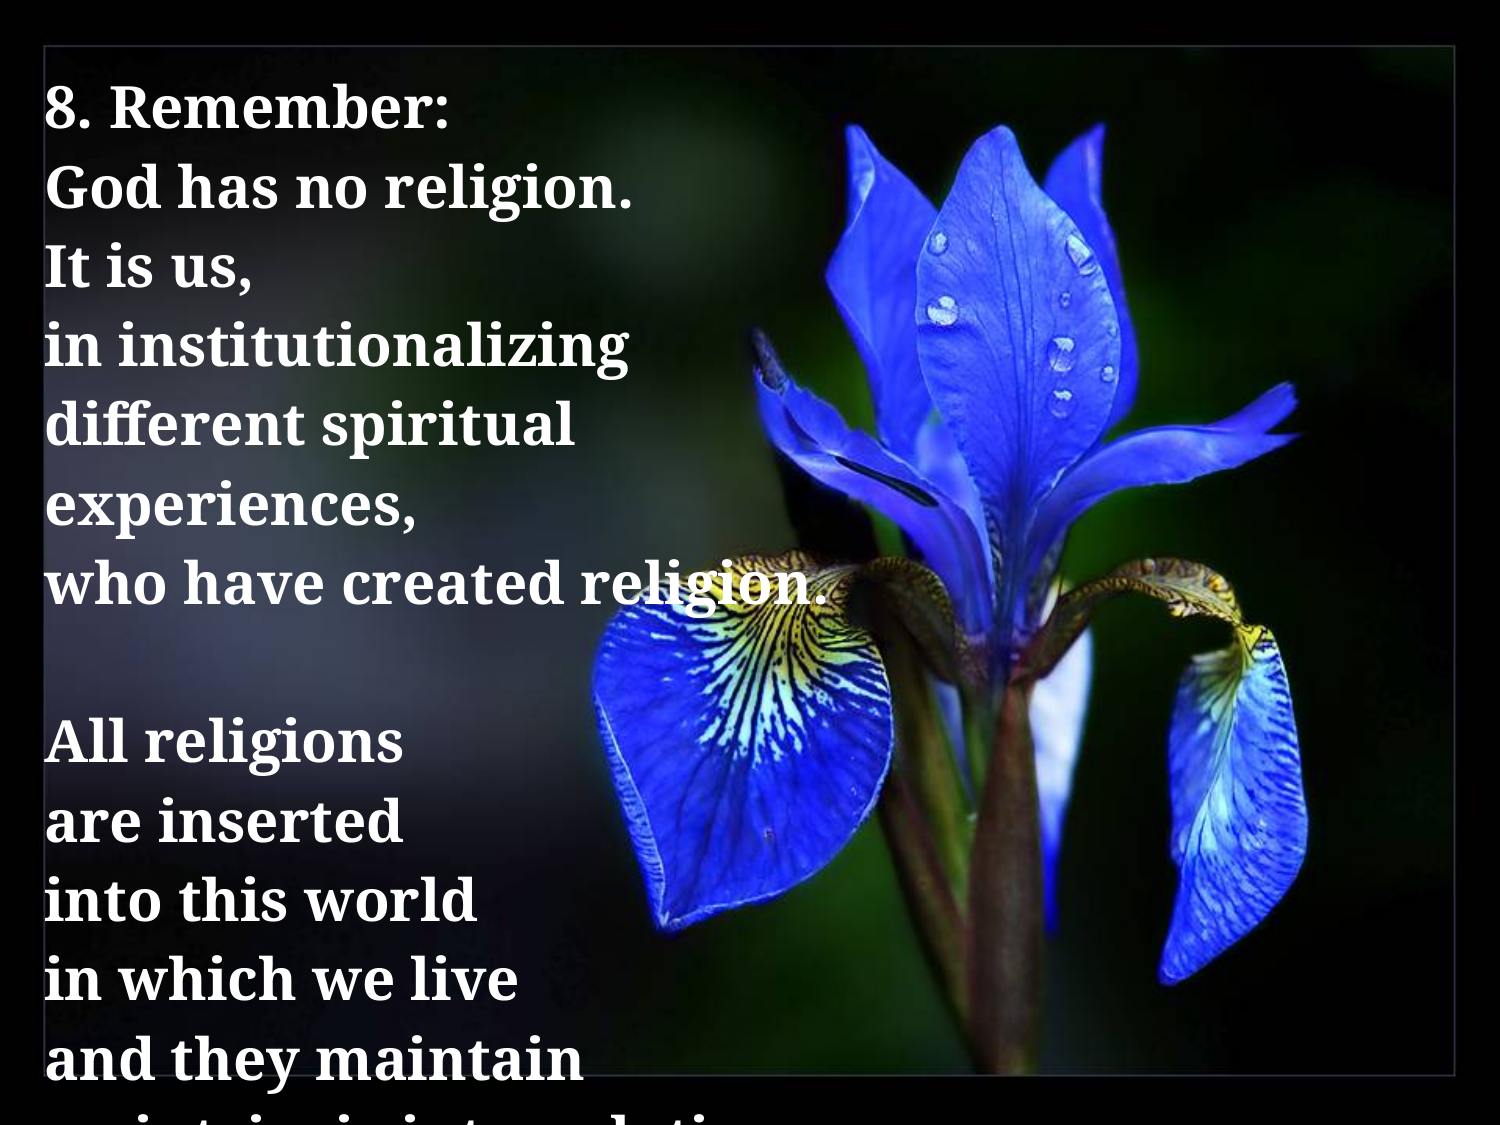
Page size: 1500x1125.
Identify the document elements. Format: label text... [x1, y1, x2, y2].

text_box 8. Remember: God has no religion. It is us, in institutionalizing different spiritual experiences, who have created religion. All religions are inserted into this world in which we live and they maintain an intrinsic interrelation. [29, 58, 916, 1125]
picture [0, 0, 1500, 1125]
